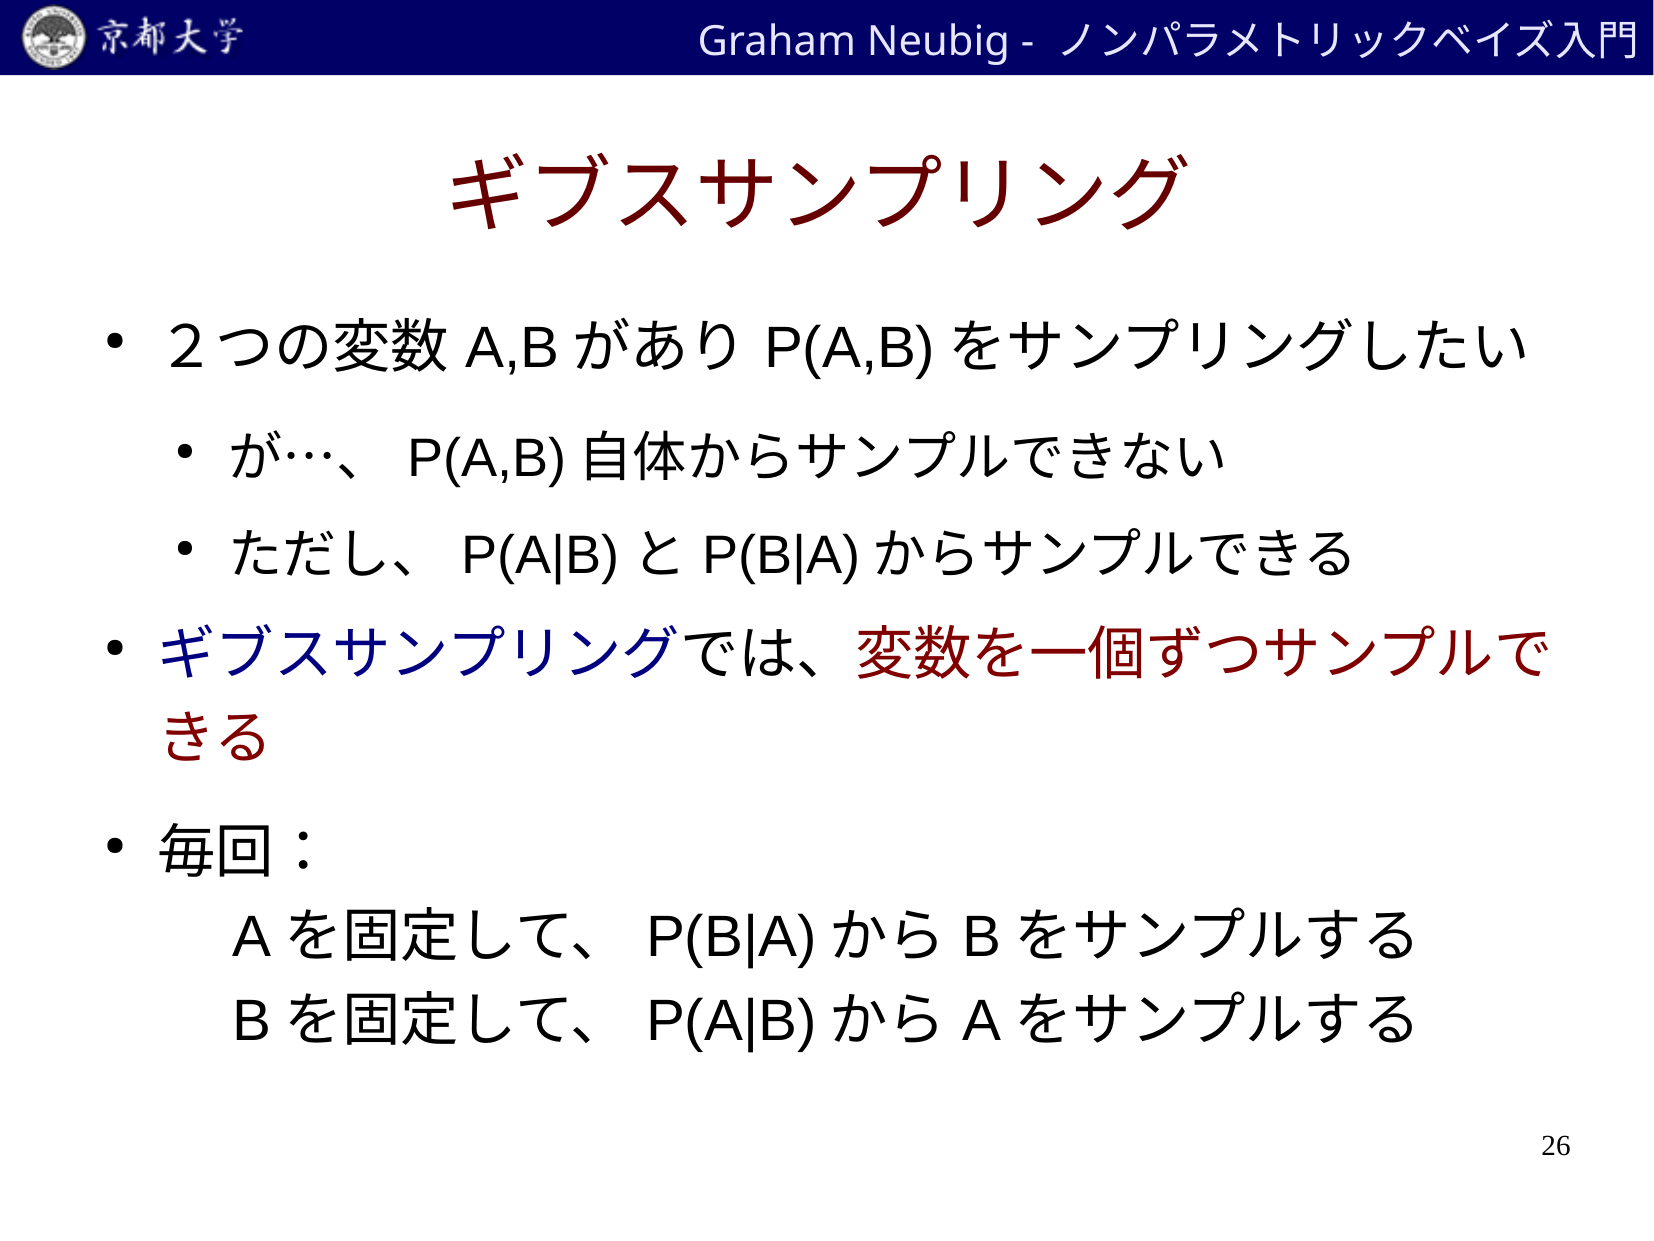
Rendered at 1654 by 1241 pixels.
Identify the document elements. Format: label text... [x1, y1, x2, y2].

picture [0, 0, 247, 70]
list ２つの変数A,BがありP(A,B)をサンプリングしたい が…、P(A,B)自体からサンプルできない ただし、P(A|B)とP(B|A)からサンプルできる ギブスサンプリングでは、変数を一個ずつサンプルできる 毎回： Aを固定して、P(B|A)からBをサンプルする Bを固定して、P(A|B)からAをサンプルする [86, 300, 1576, 1104]
title ギブスサンプリング [75, 100, 1564, 277]
